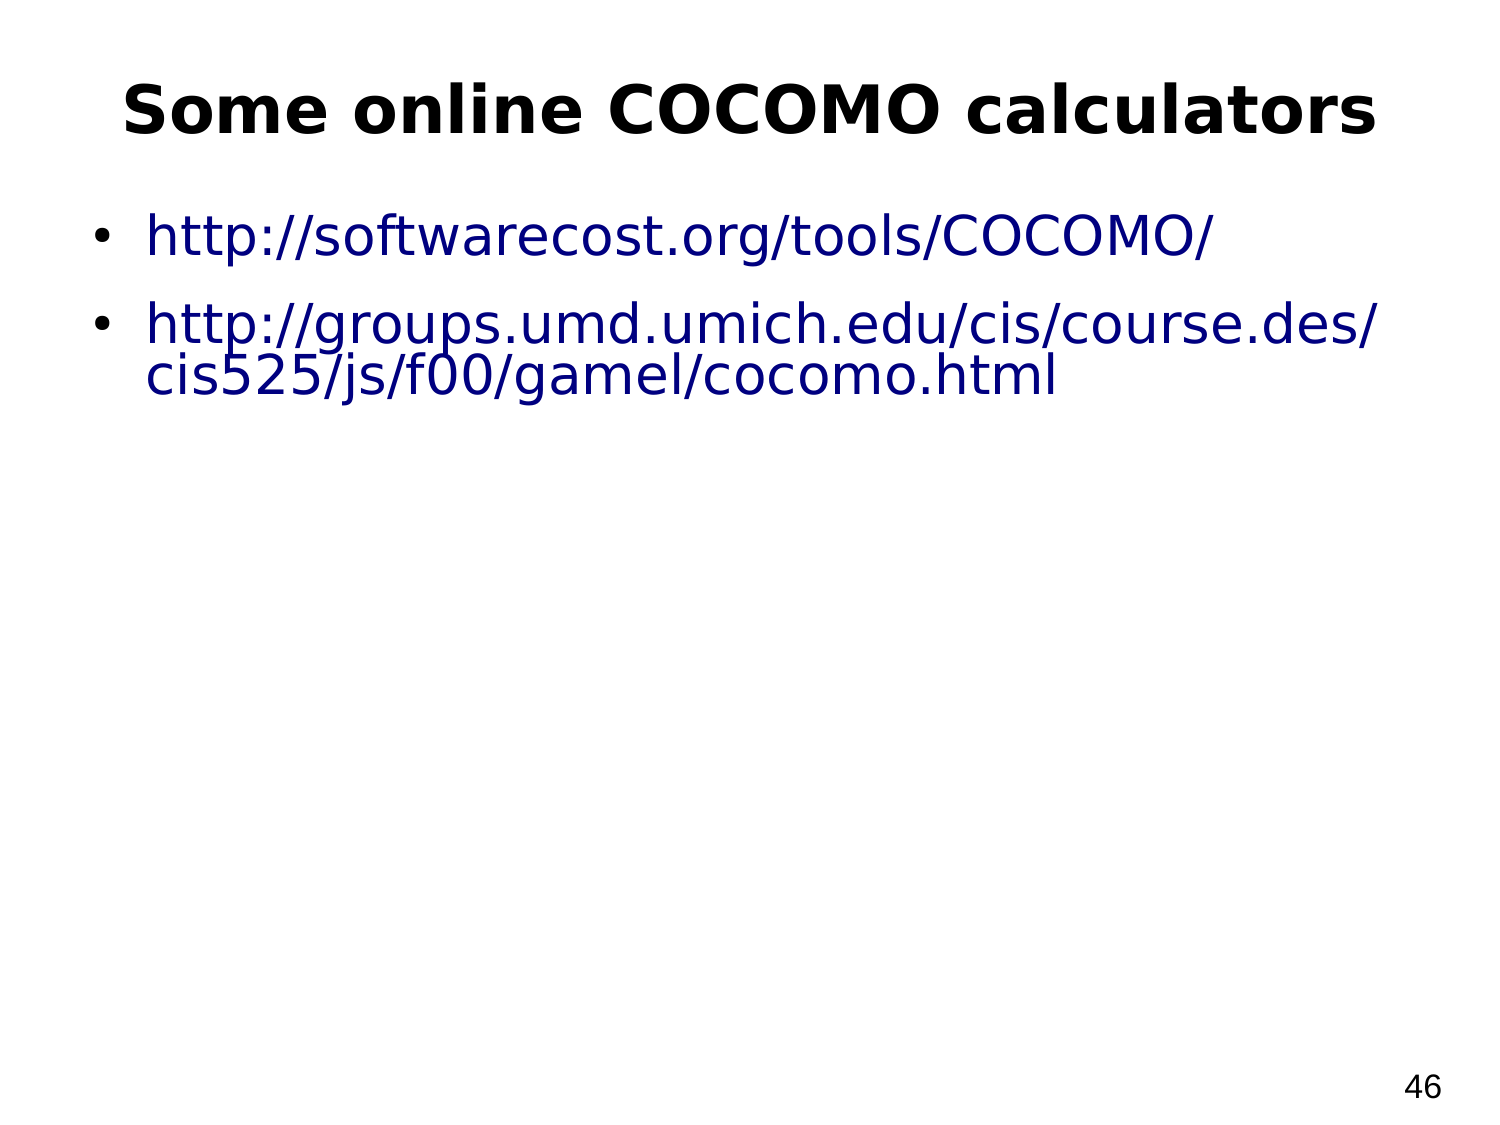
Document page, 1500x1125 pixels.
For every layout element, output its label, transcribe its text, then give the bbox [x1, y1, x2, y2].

list http://softwarecost.org/tools/COCOMO/ http://groups.umd.umich.edu/cis/course.des/cis525/js/f00/gamel/cocomo.html [75, 204, 1395, 1075]
title Some online COCOMO calculators [75, 44, 1425, 177]
